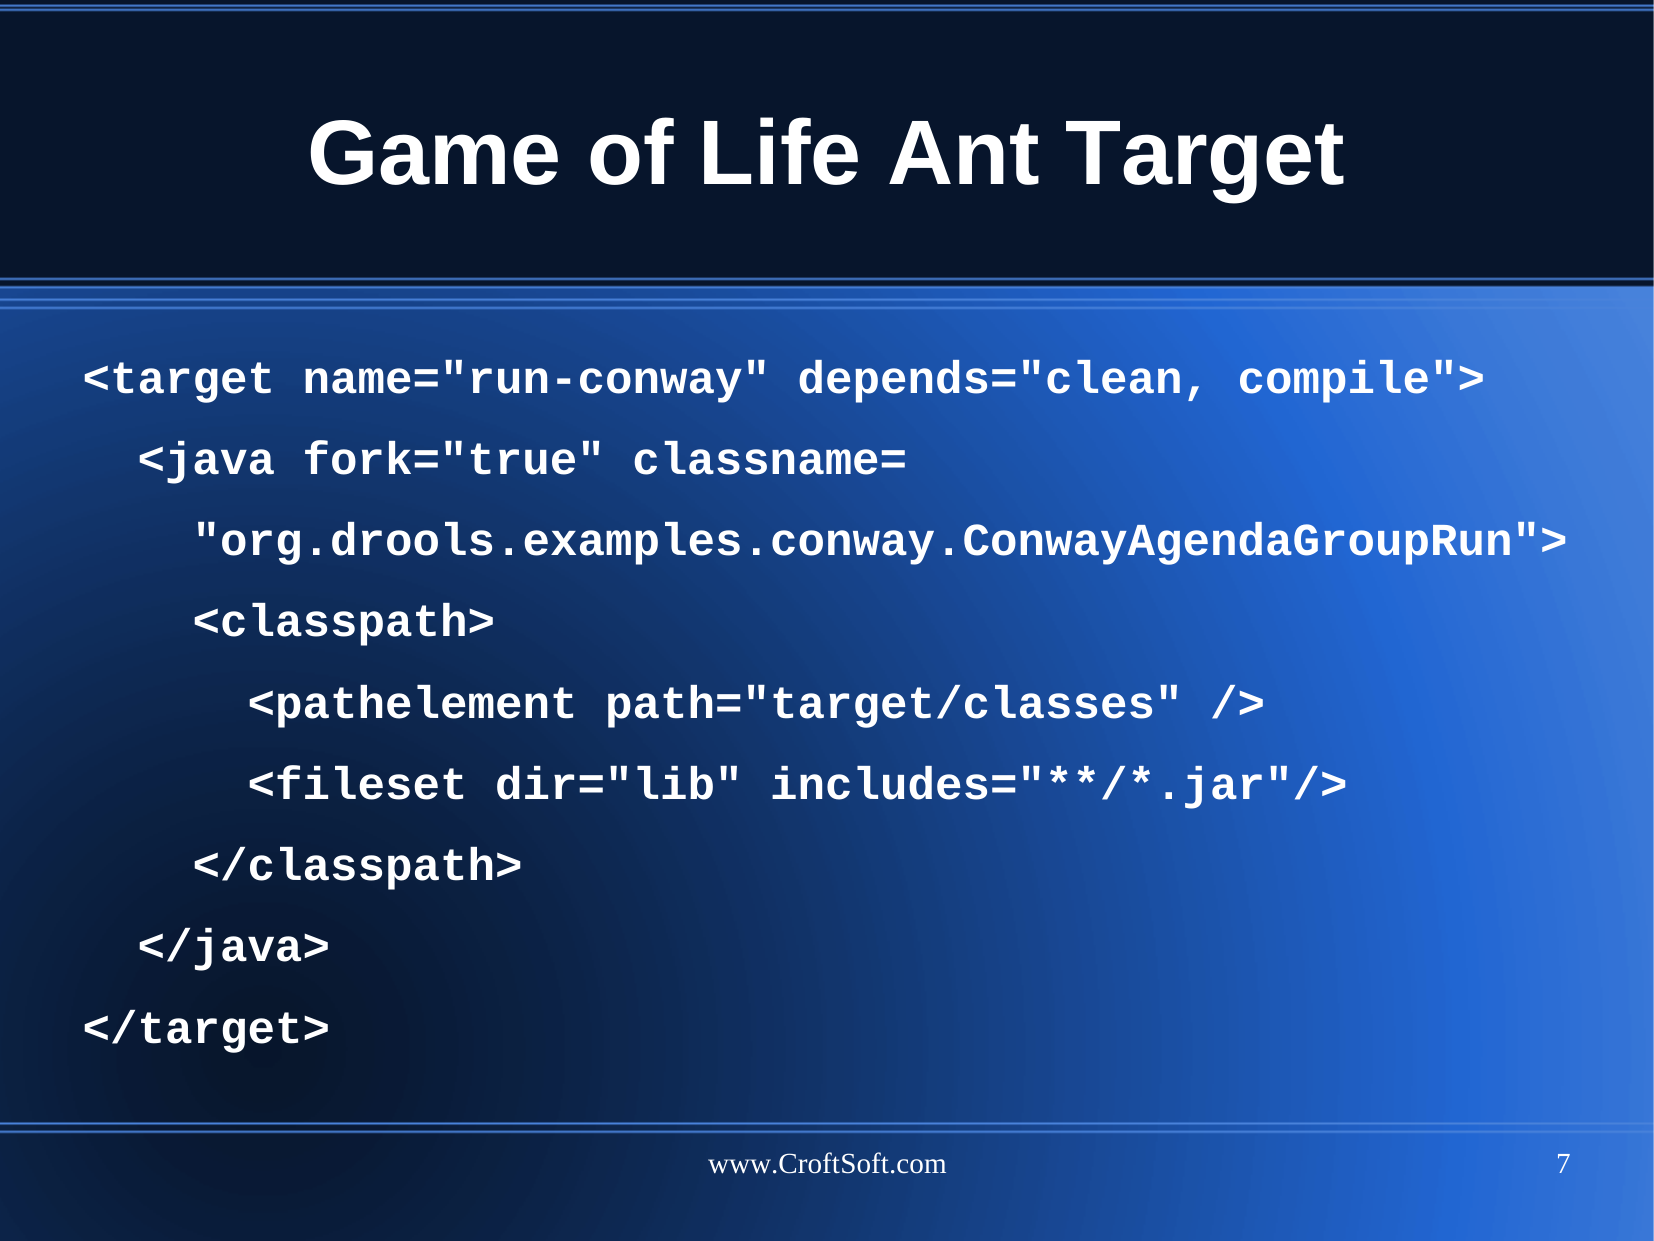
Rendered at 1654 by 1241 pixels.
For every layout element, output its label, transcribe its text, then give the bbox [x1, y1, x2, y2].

picture [0, 0, 1654, 1241]
list <target name="run-conway" depends="clean, compile"> <java fork="true" classname= "org.drools.examples.conway.ConwayAgendaGroupRun"> <classpath> <pathelement path="target/classes" /> <fileset dir="lib" includes="**/*.jar"/> </classpath> </java> </target> [82, 355, 1571, 1058]
title Game of Life Ant Target [82, 49, 1571, 257]
